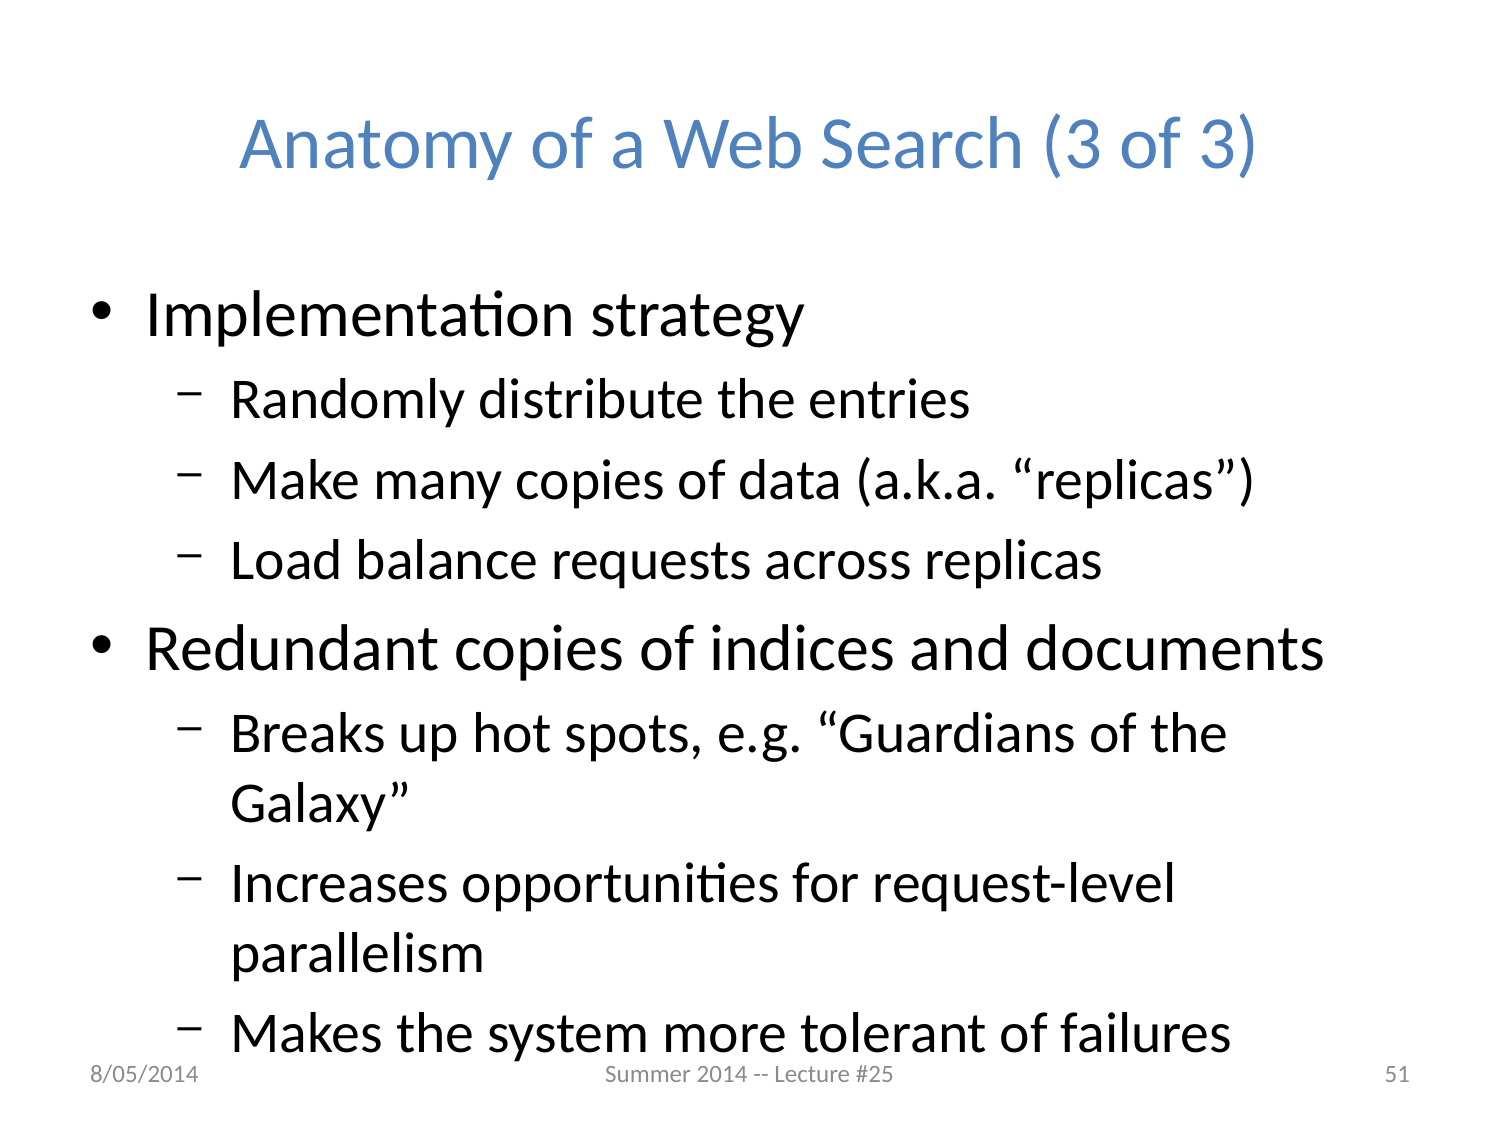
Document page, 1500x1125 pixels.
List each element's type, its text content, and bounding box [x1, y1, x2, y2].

title Anatomy of a Web Search (3 of 3) [75, 45, 1425, 233]
slide_number 8/05/2014 [75, 1042, 425, 1103]
list Implementation strategy Randomly distribute the entries Make many copies of data (a.k.a. “replicas”) Load balance requests across replicas Redundant copies of indices and documents Breaks up hot spots, e.g. “Guardians of the Galaxy” Increases opportunities for request-level parallelism Makes the system more tolerant of failures [75, 262, 1425, 1073]
slide_number <number> [1074, 1042, 1425, 1103]
footer Summer 2014 -- Lecture #25 [512, 1042, 988, 1103]
